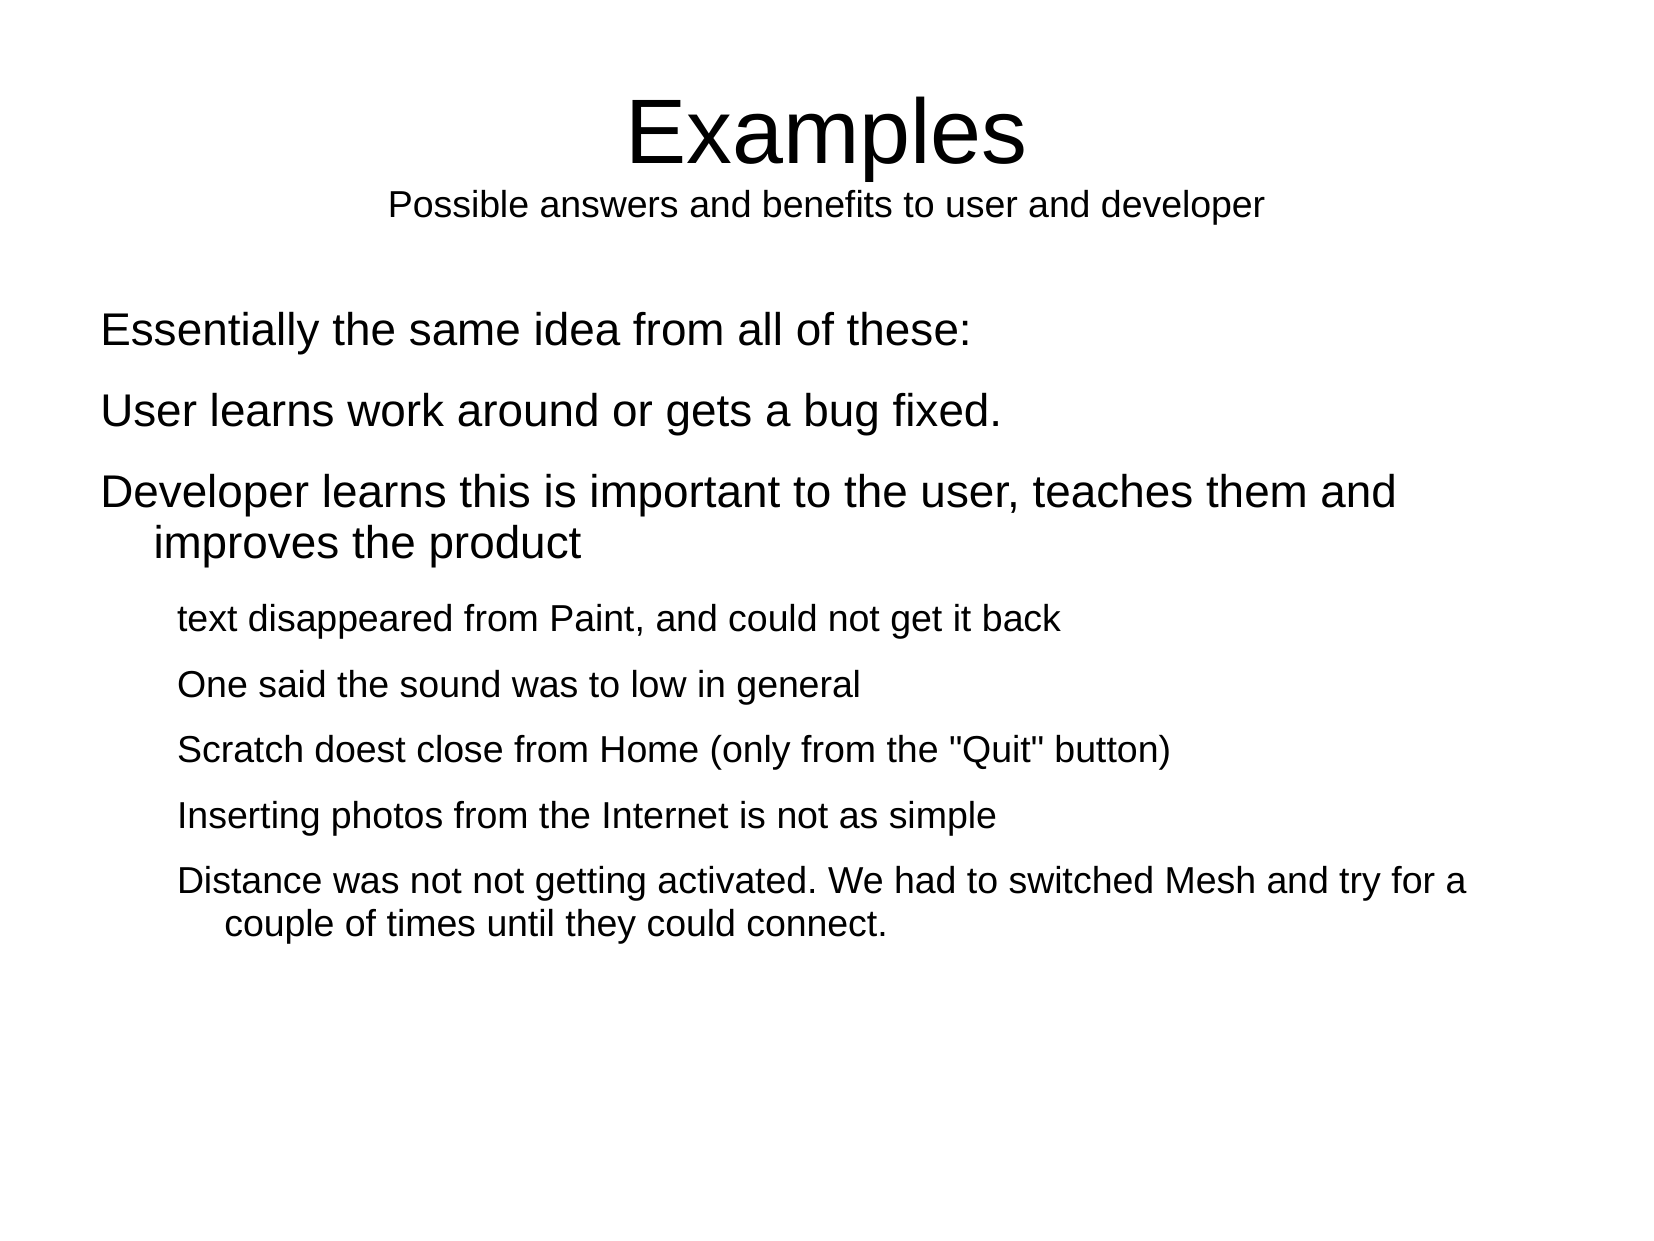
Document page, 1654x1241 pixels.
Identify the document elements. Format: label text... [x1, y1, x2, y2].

list Essentially the same idea from all of these: User learns work around or gets a bug fixed. Developer learns this is important to the user, teaches them and improves the product text disappeared from Paint, and could not get it back One said the sound was to low in general Scratch doest close from Home (only from the "Quit" button) Inserting photos from the Internet is not as simple Distance was not not getting activated. We had to switched Mesh and try for a couple of times until they could connect. [82, 303, 1571, 1108]
title Examples Possible answers and benefits to user and developer [82, 56, 1571, 250]
